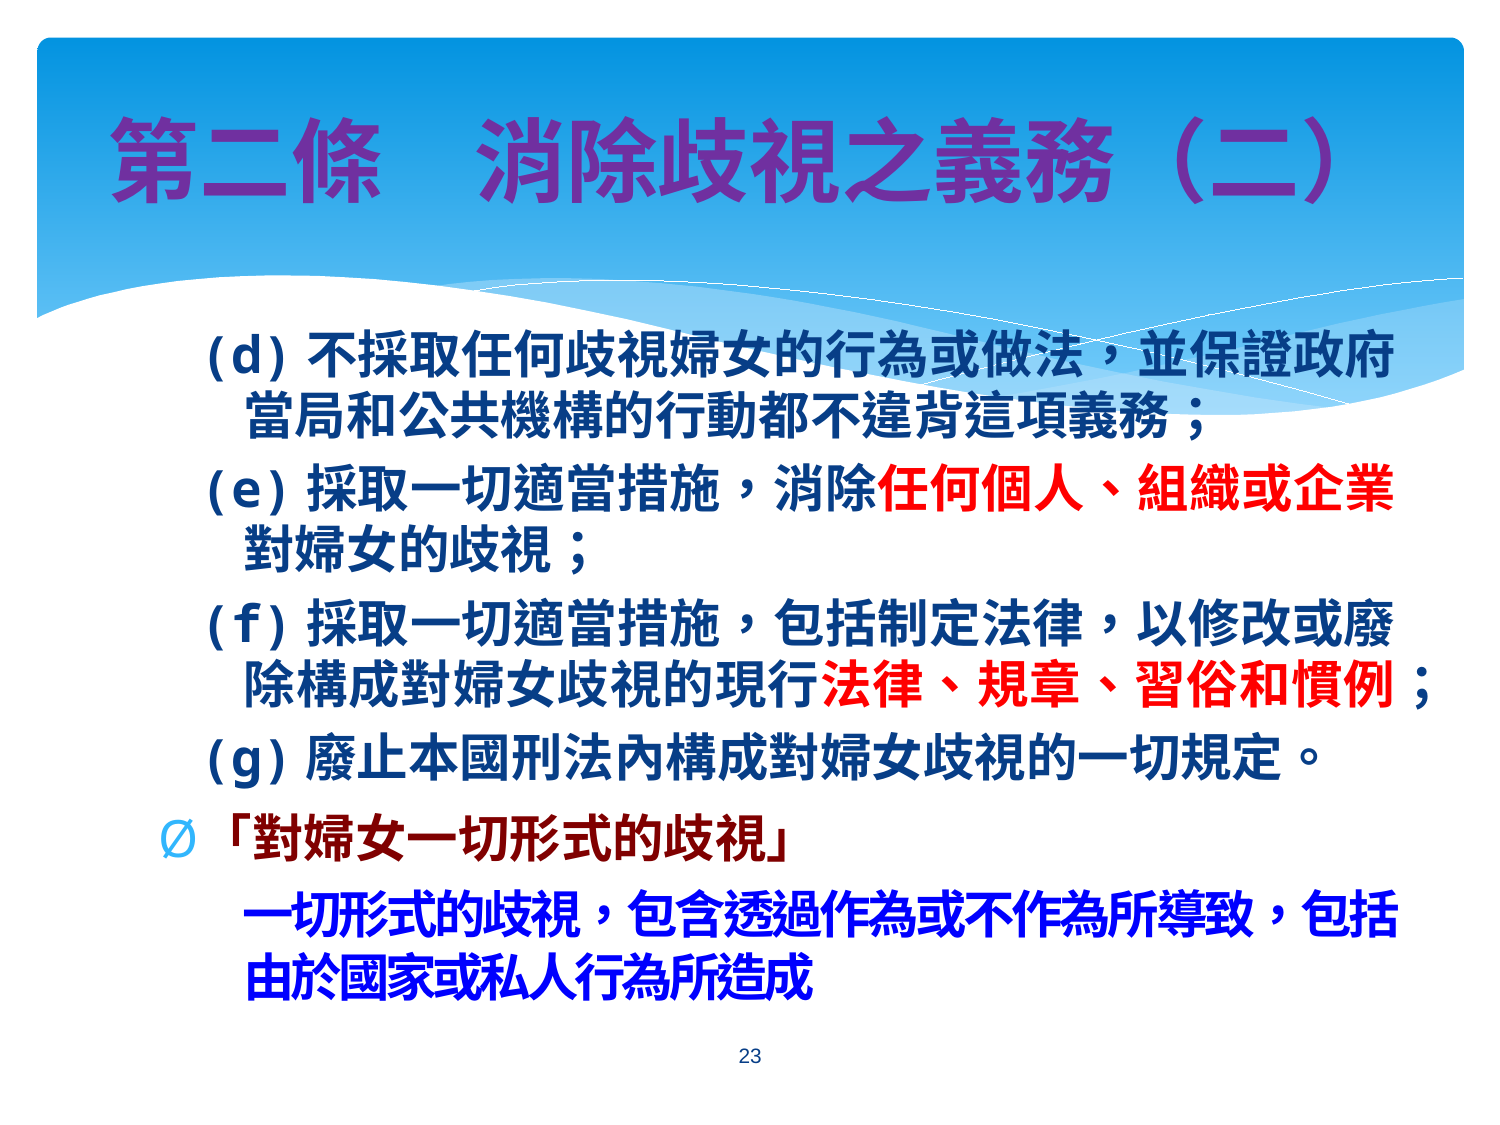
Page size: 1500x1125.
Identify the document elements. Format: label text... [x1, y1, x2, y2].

list (d)不採取任何歧視婦女的行為或做法，並保證政府當局和公共機構的行動都不違背這項義務； (e)採取一切適當措施，消除任何個人、組織或企業對婦女的歧視； (f)採取一切適當措施，包括制定法律，以修改或廢除構成對婦女歧視的現行法律、規章、習俗和慣例； (g)廢止本國刑法內構成對婦女歧視的一切規定。 「對婦女一切形式的歧視」 一切形式的歧視，包含透過作為或不作為所導致，包括由於國家或私人行為所造成 [143, 314, 1412, 1071]
text_box 23 [654, 1025, 846, 1086]
title 第二條 消除歧視之義務（二） [75, 55, 1426, 262]
